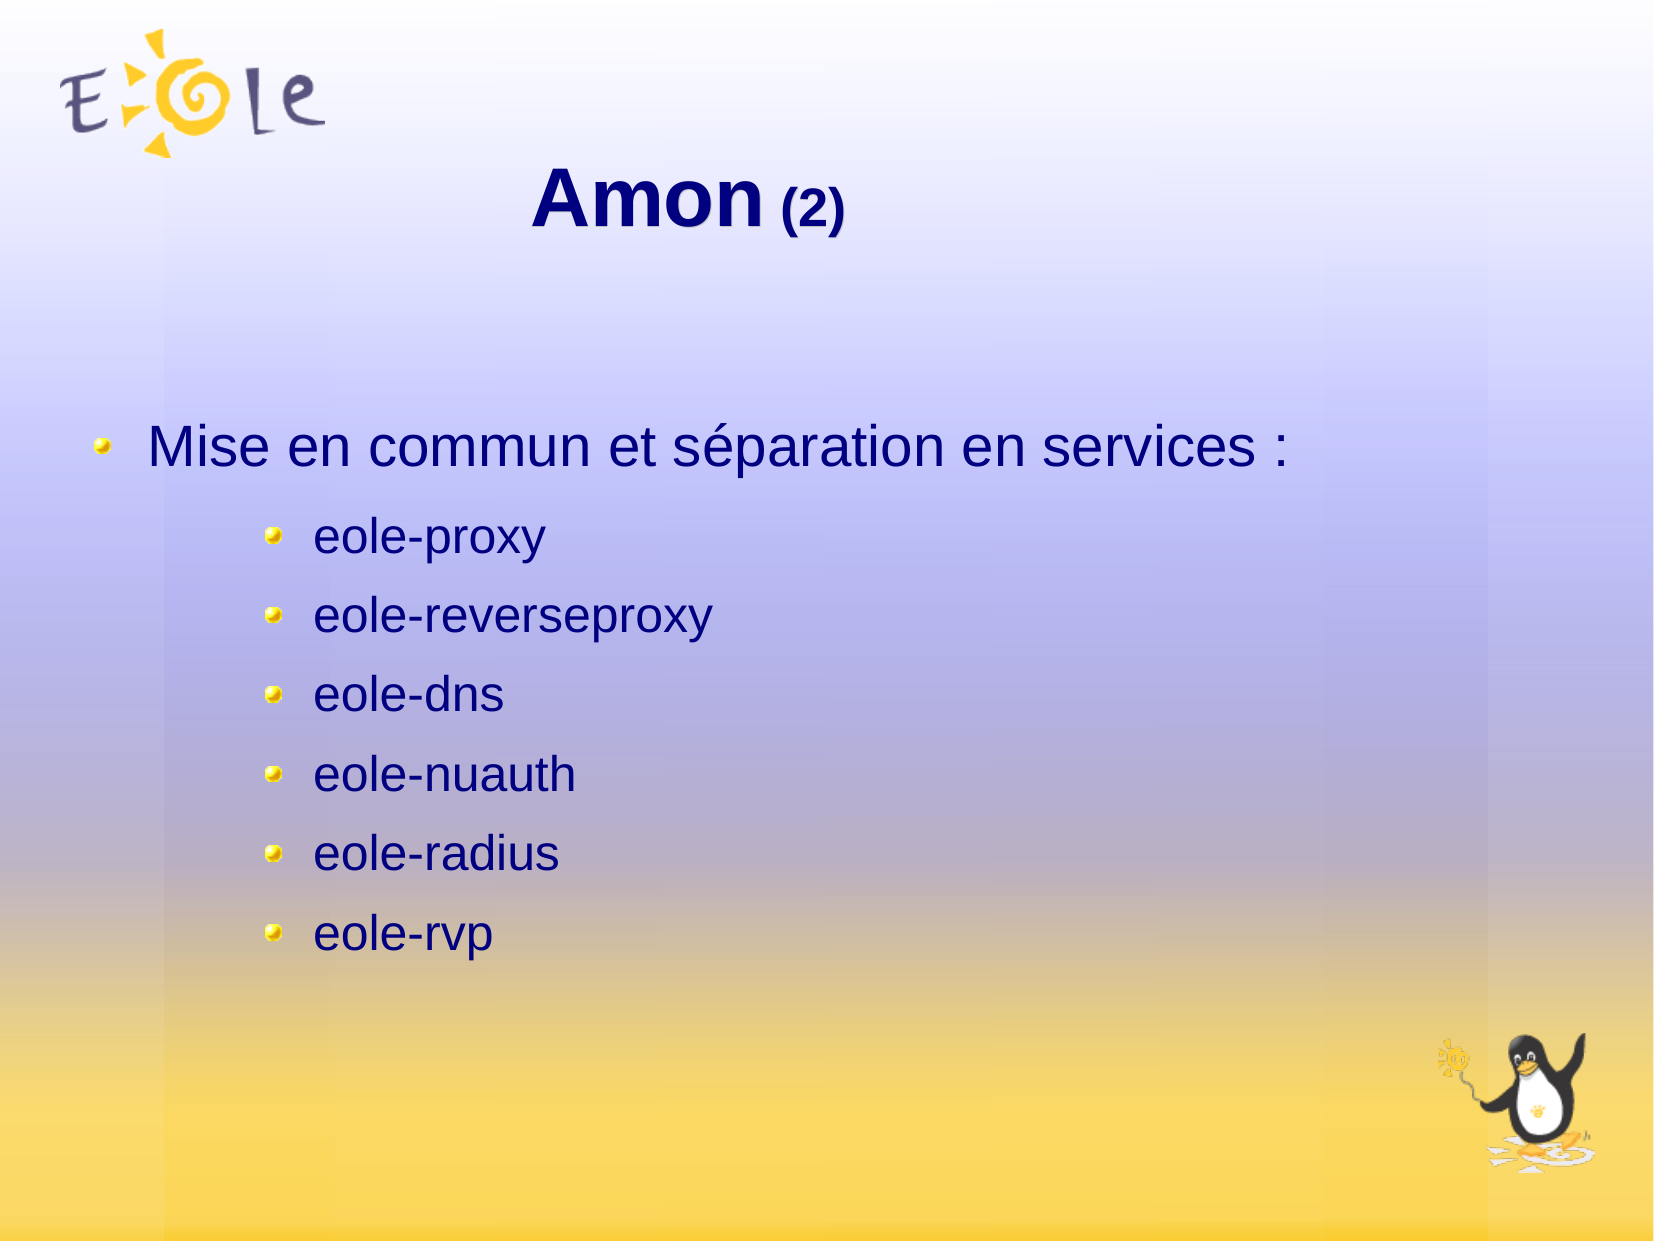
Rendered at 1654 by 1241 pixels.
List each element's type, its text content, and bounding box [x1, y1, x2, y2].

text_box Amon (2) [515, 143, 862, 266]
list Mise en commun et séparation en services : eole-proxy eole-reverseproxy eole-dns eole-nuauth eole-radius eole-rvp [76, 413, 1566, 1232]
picture [0, 0, 1654, 1241]
